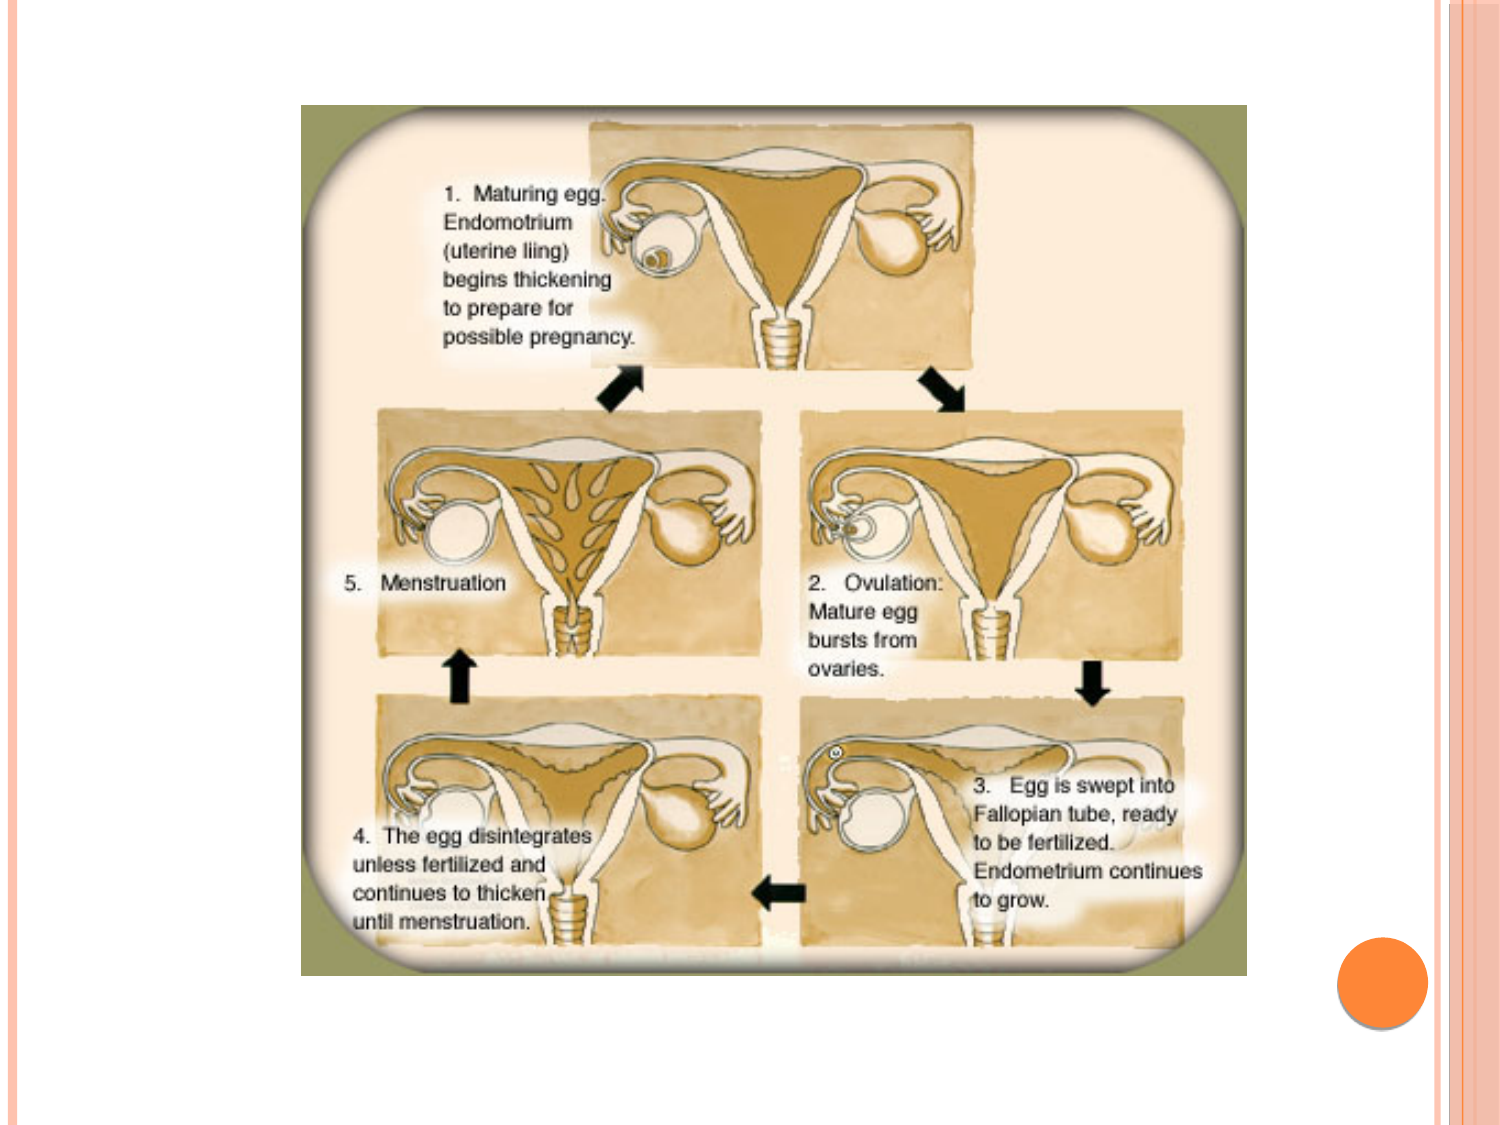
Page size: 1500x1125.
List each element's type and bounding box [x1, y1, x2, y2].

picture [301, 105, 1247, 976]
